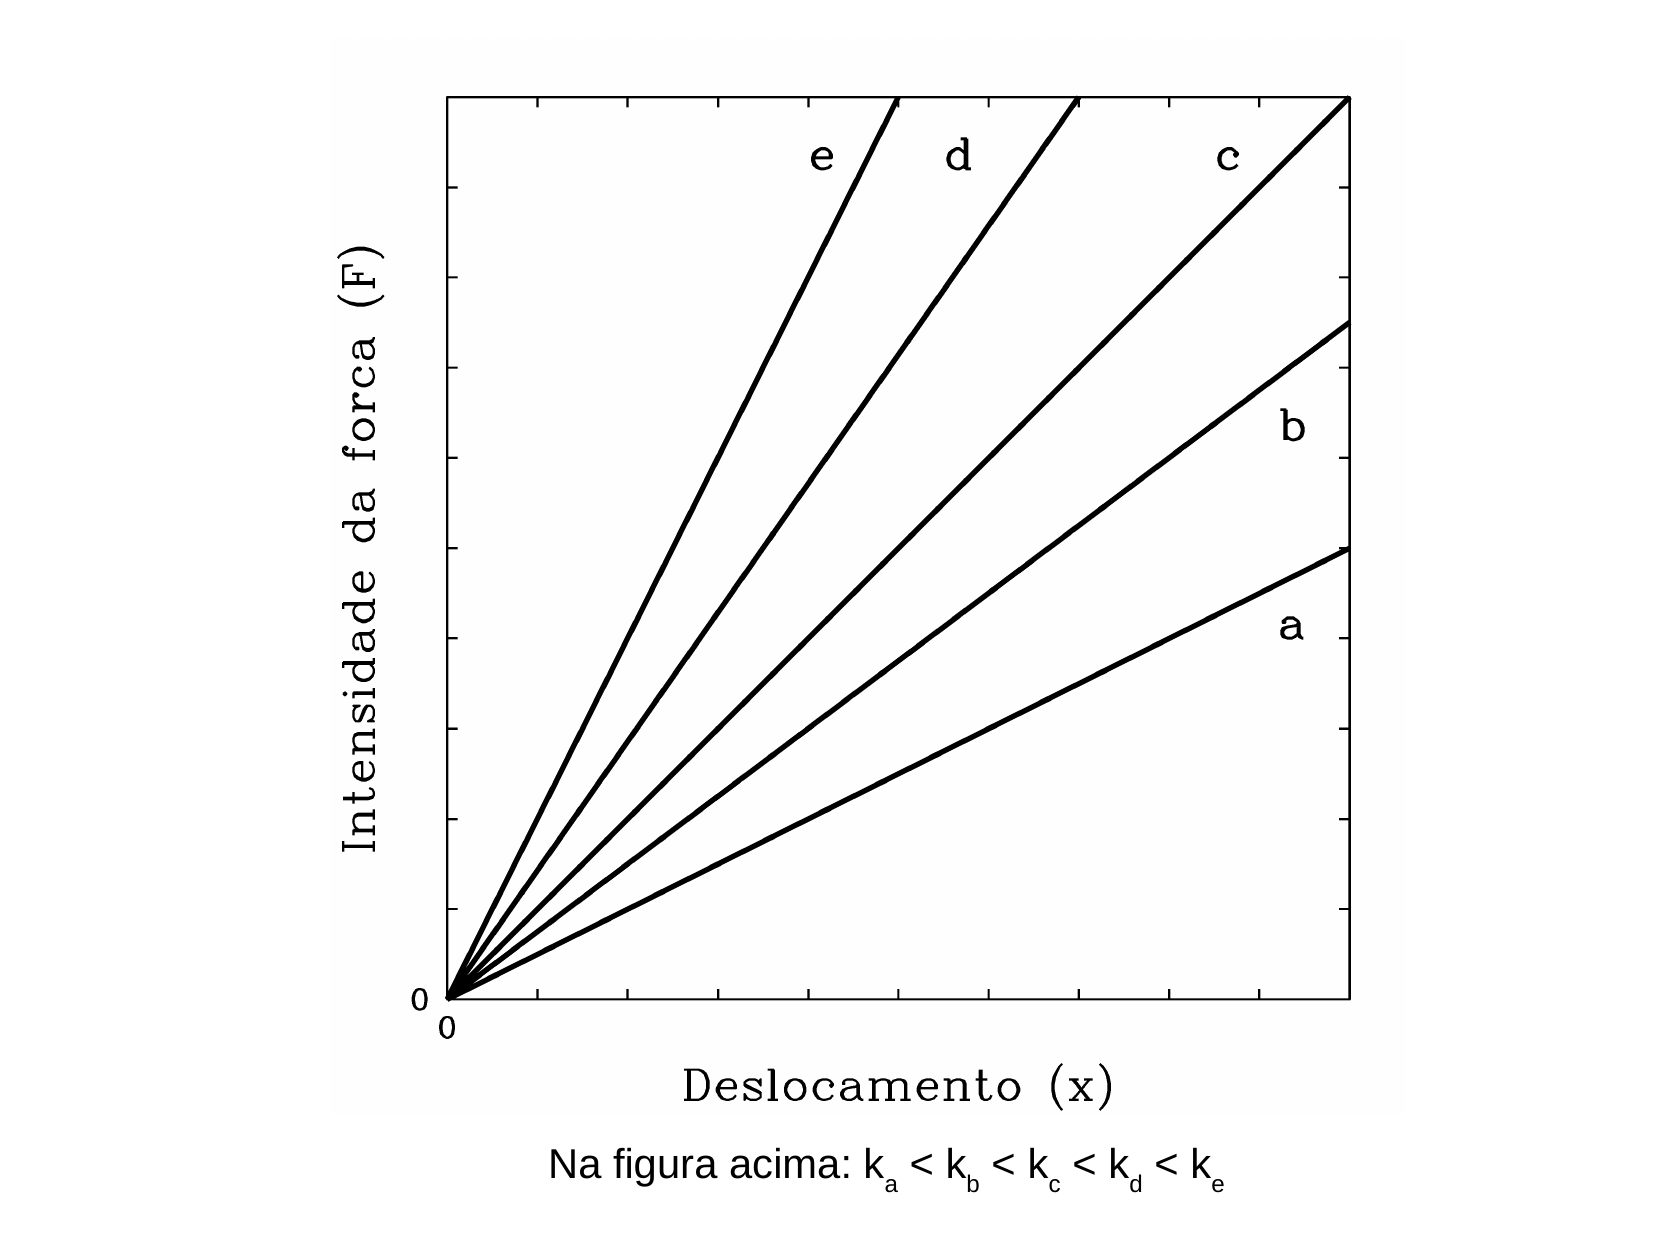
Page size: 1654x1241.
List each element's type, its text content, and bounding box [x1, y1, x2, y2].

picture [330, 38, 1406, 1114]
text_box Na figura acima: ka < kb < kc < kd < ke [533, 1133, 1240, 1206]
